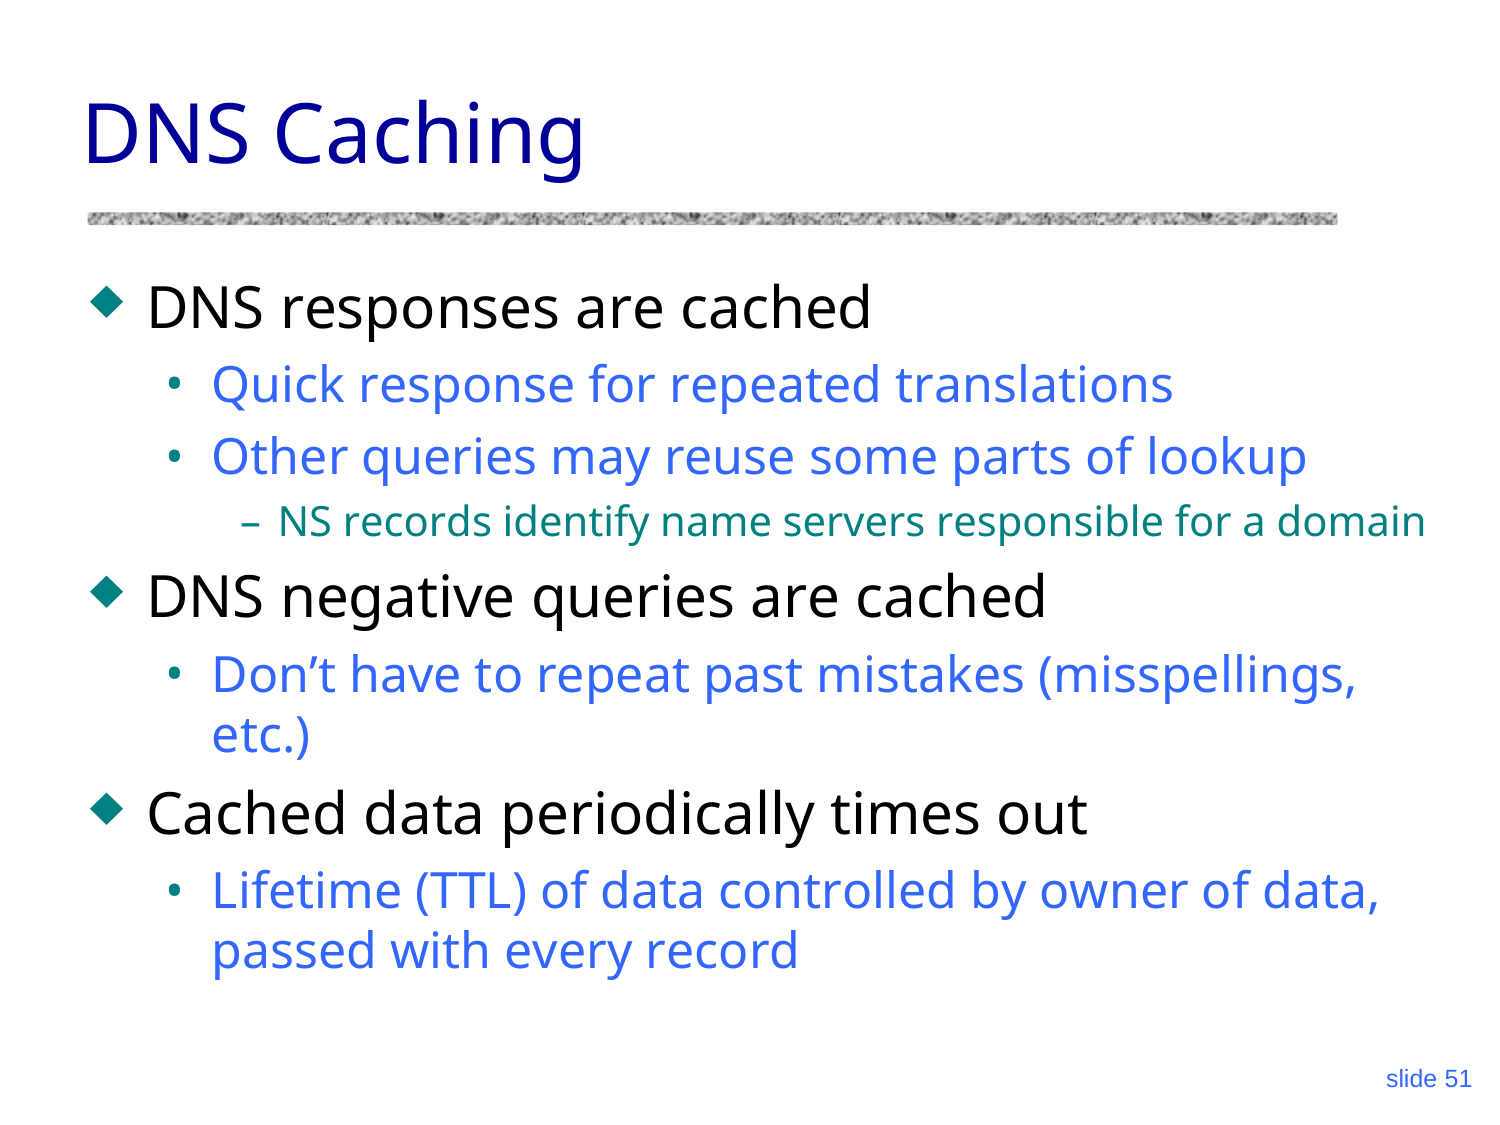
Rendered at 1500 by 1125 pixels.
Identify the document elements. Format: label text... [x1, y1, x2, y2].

picture [87, 212, 1338, 226]
title DNS Caching [66, 37, 1342, 188]
list DNS responses are cached Quick response for repeated translations Other queries may reuse some parts of lookup NS records identify name servers responsible for a domain DNS negative queries are cached Don’t have to repeat past mistakes (misspellings, etc.) Cached data periodically times out Lifetime (TTL) of data controlled by owner of data, passed with every record [74, 262, 1450, 1050]
text_box slide <number> [1174, 1025, 1488, 1101]
